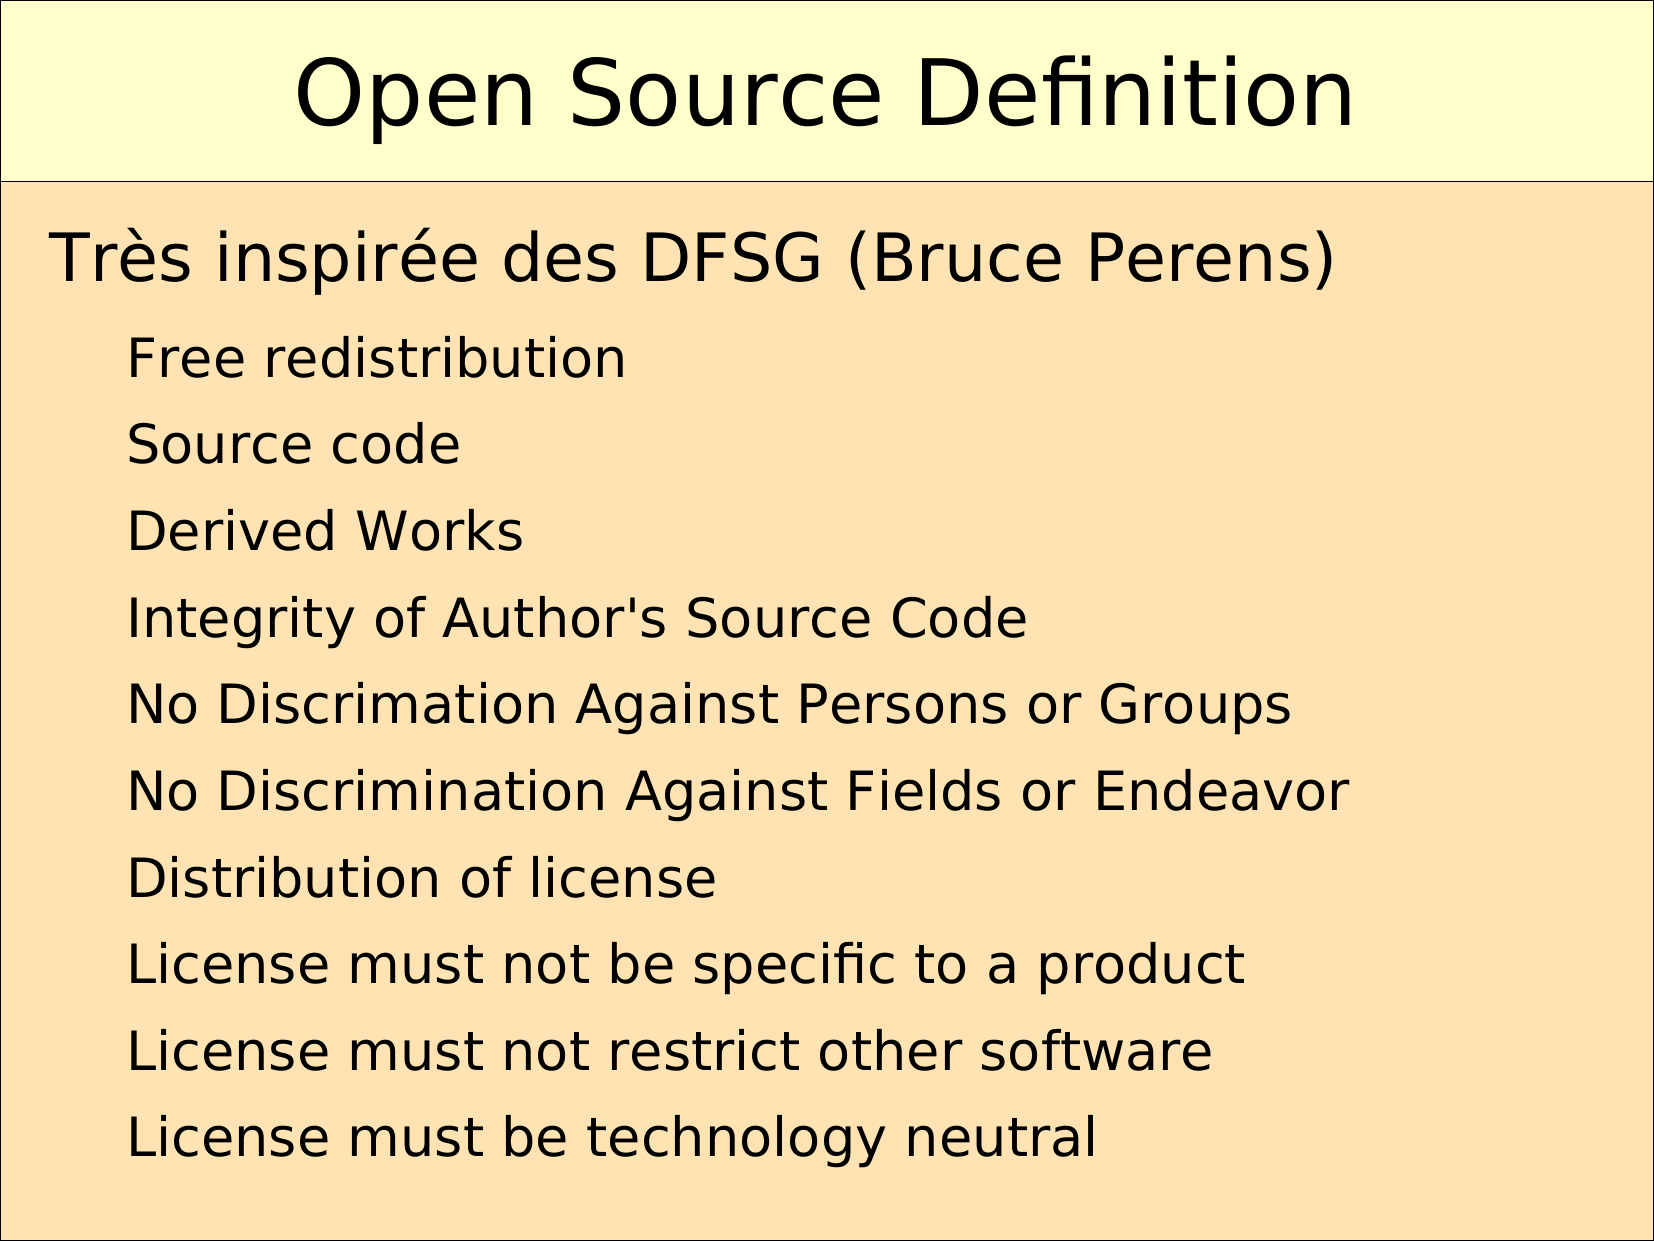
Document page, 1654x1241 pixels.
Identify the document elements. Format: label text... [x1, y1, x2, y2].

list Très inspirée des DFSG (Bruce Perens) Free redistribution Source code Derived Works Integrity of Author's Source Code No Discrimation Against Persons or Groups No Discrimination Against Fields or Endeavor Distribution of license License must not be specific to a product License must not restrict other software License must be technology neutral [31, 219, 1584, 1170]
title Open Source Definition [0, 33, 1654, 154]
